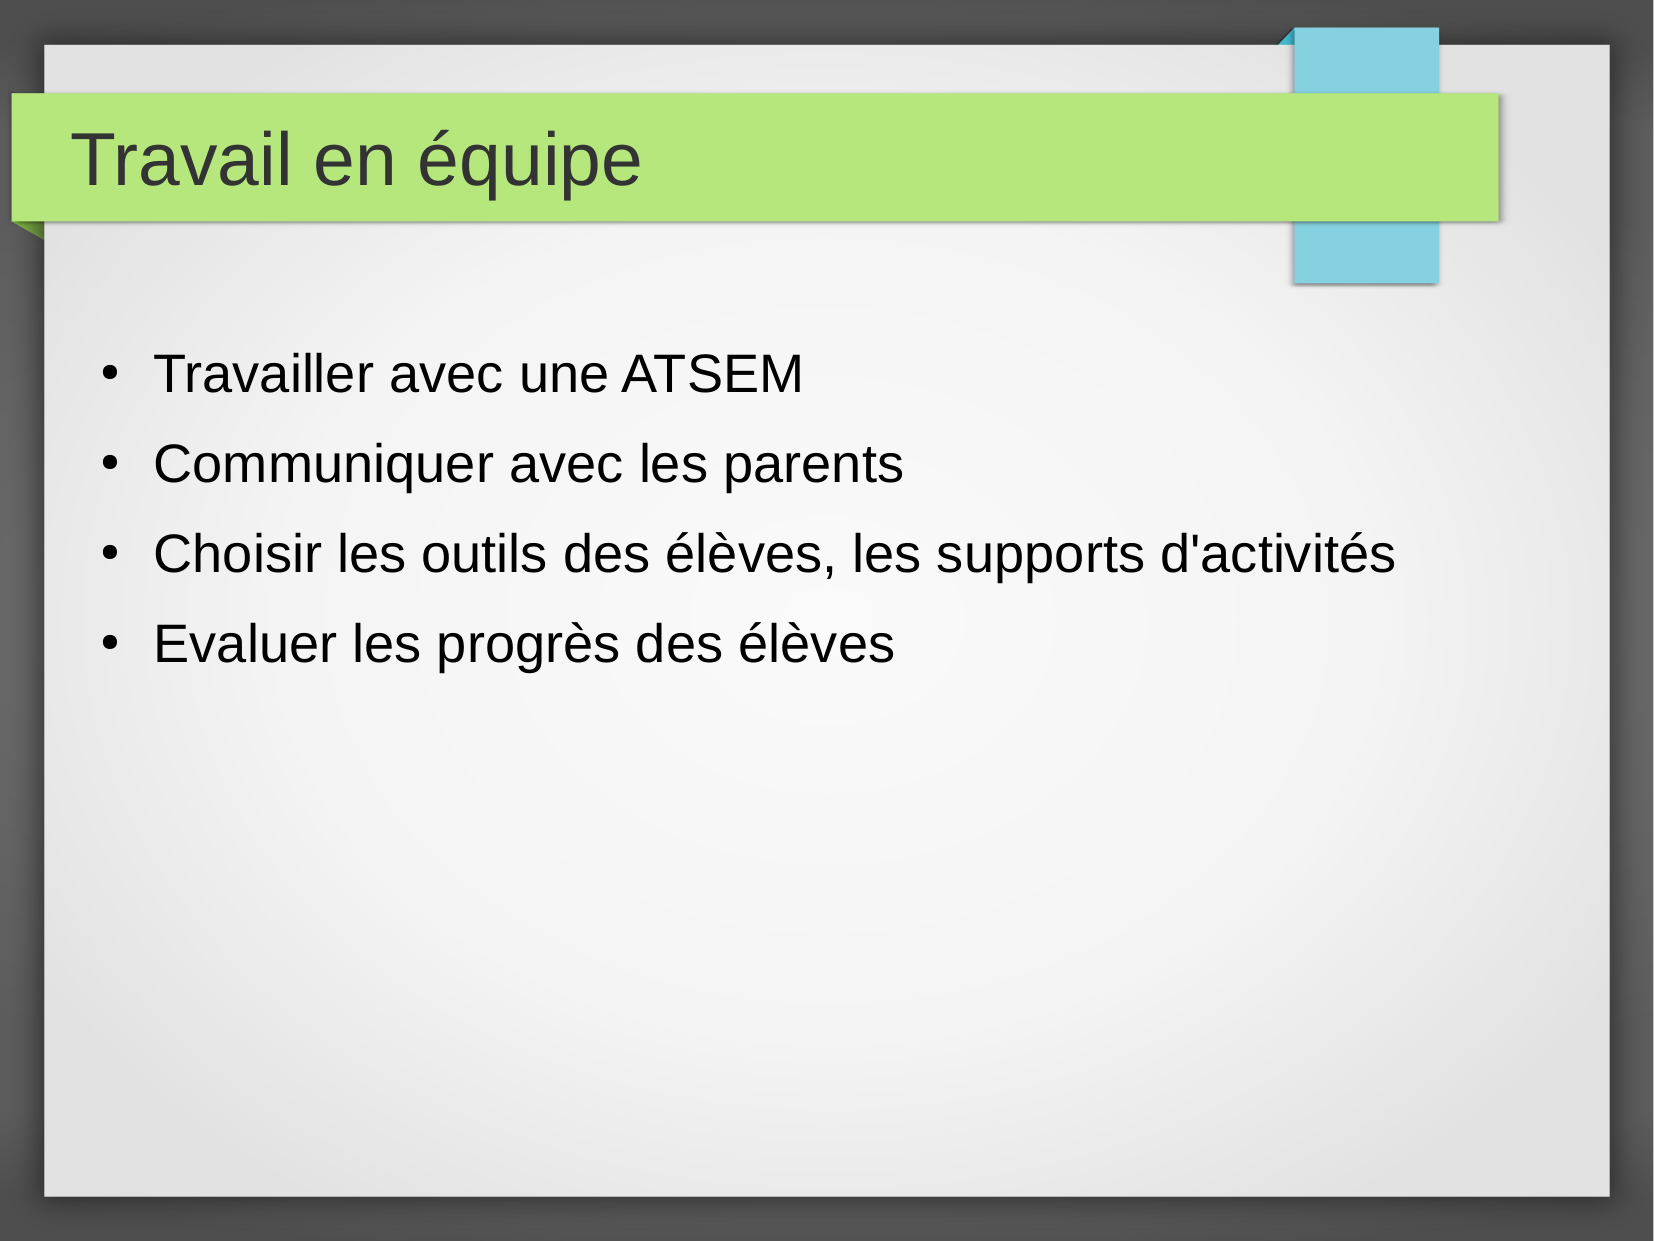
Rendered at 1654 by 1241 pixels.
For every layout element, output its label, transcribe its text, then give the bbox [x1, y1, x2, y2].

picture [0, 0, 1654, 1241]
list Travailler avec une ATSEM Communiquer avec les parents Choisir les outils des élèves, les supports d'activités Evaluer les progrès des élèves [82, 343, 1538, 1063]
title Travail en équipe [70, 106, 1229, 213]
